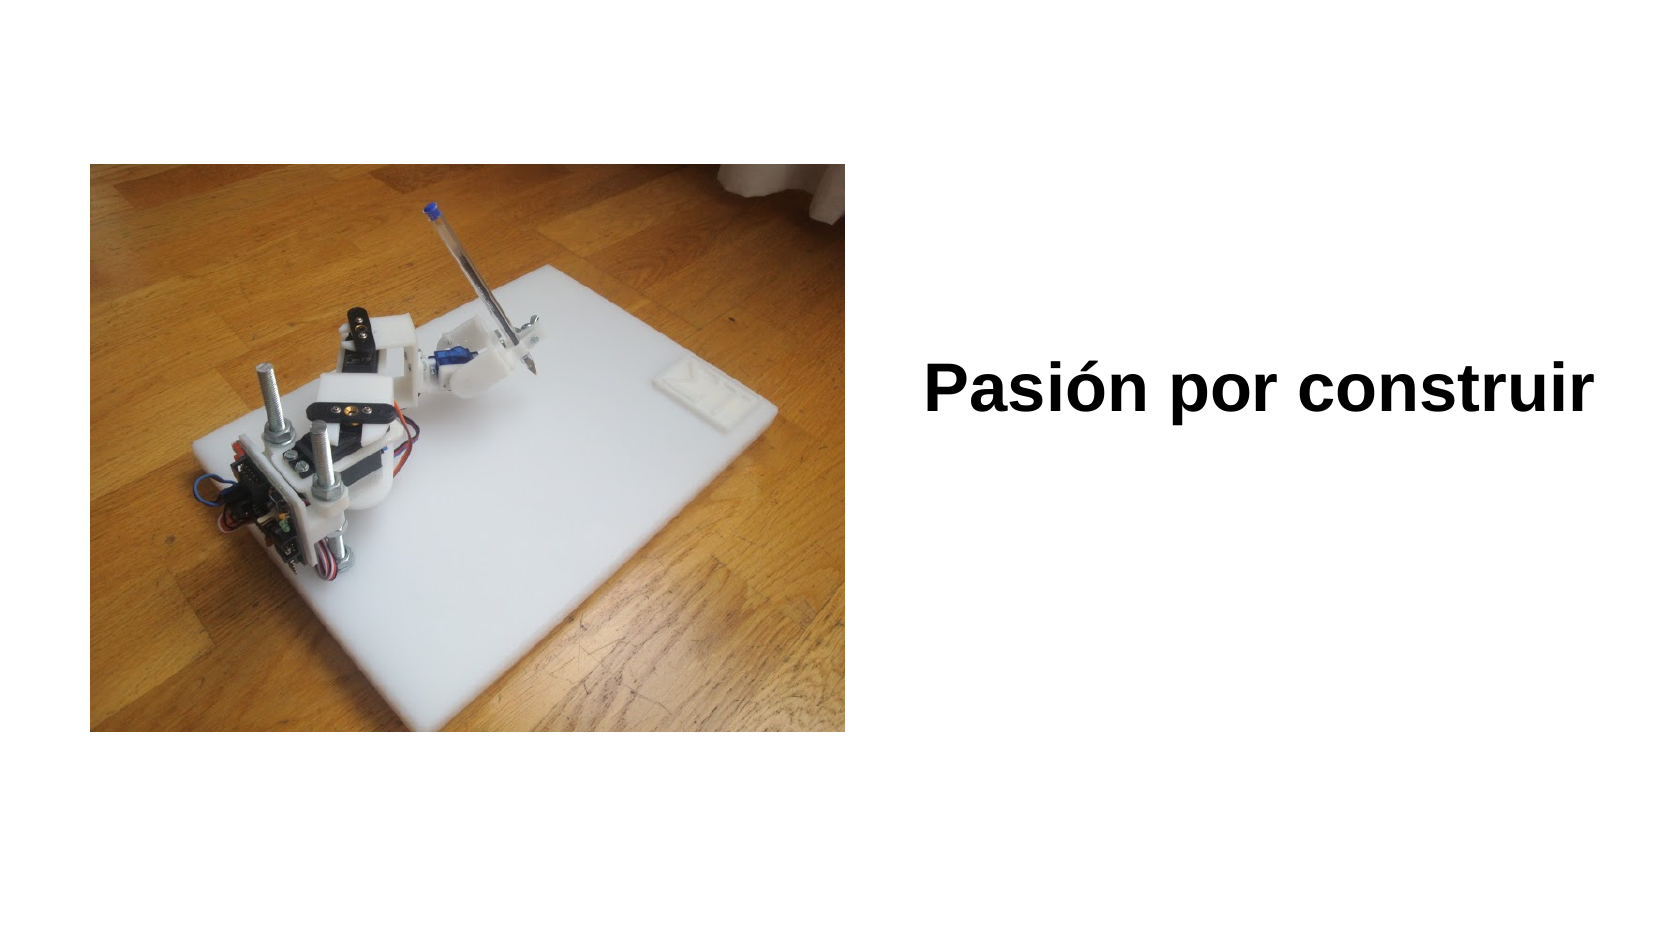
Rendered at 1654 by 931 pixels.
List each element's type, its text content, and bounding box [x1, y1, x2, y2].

picture [90, 164, 845, 732]
title Pasión por construir [915, 309, 1606, 466]
